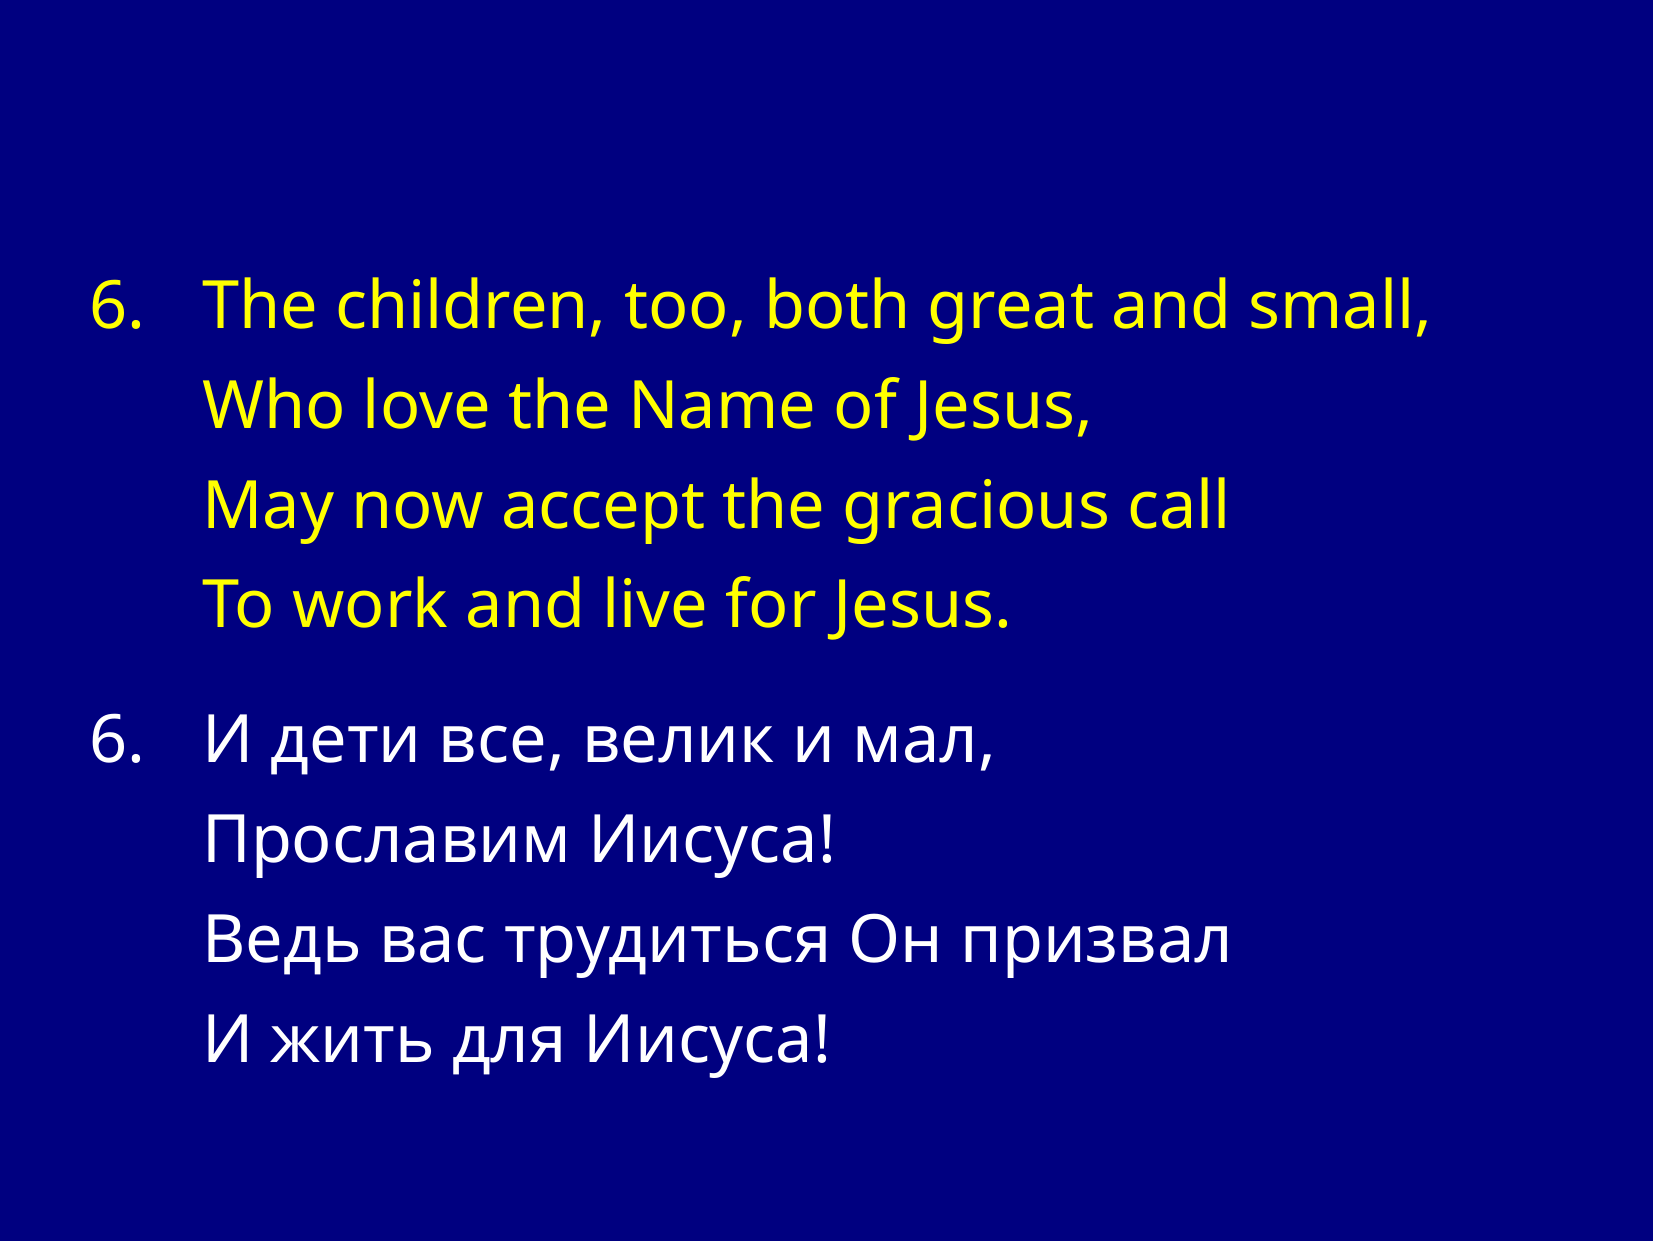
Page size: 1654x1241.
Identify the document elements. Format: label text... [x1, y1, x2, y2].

text_box 6. И дети все, велик и мал, Прославим Иисуса! Ведь вас трудиться Он призвал И жить для Иисуса! [75, 675, 1576, 1163]
text_box 6. The children, too, both great and small, Who love the Name of Jesus, May now accept the gracious call To work and live for Jesus. [75, 150, 1576, 638]
